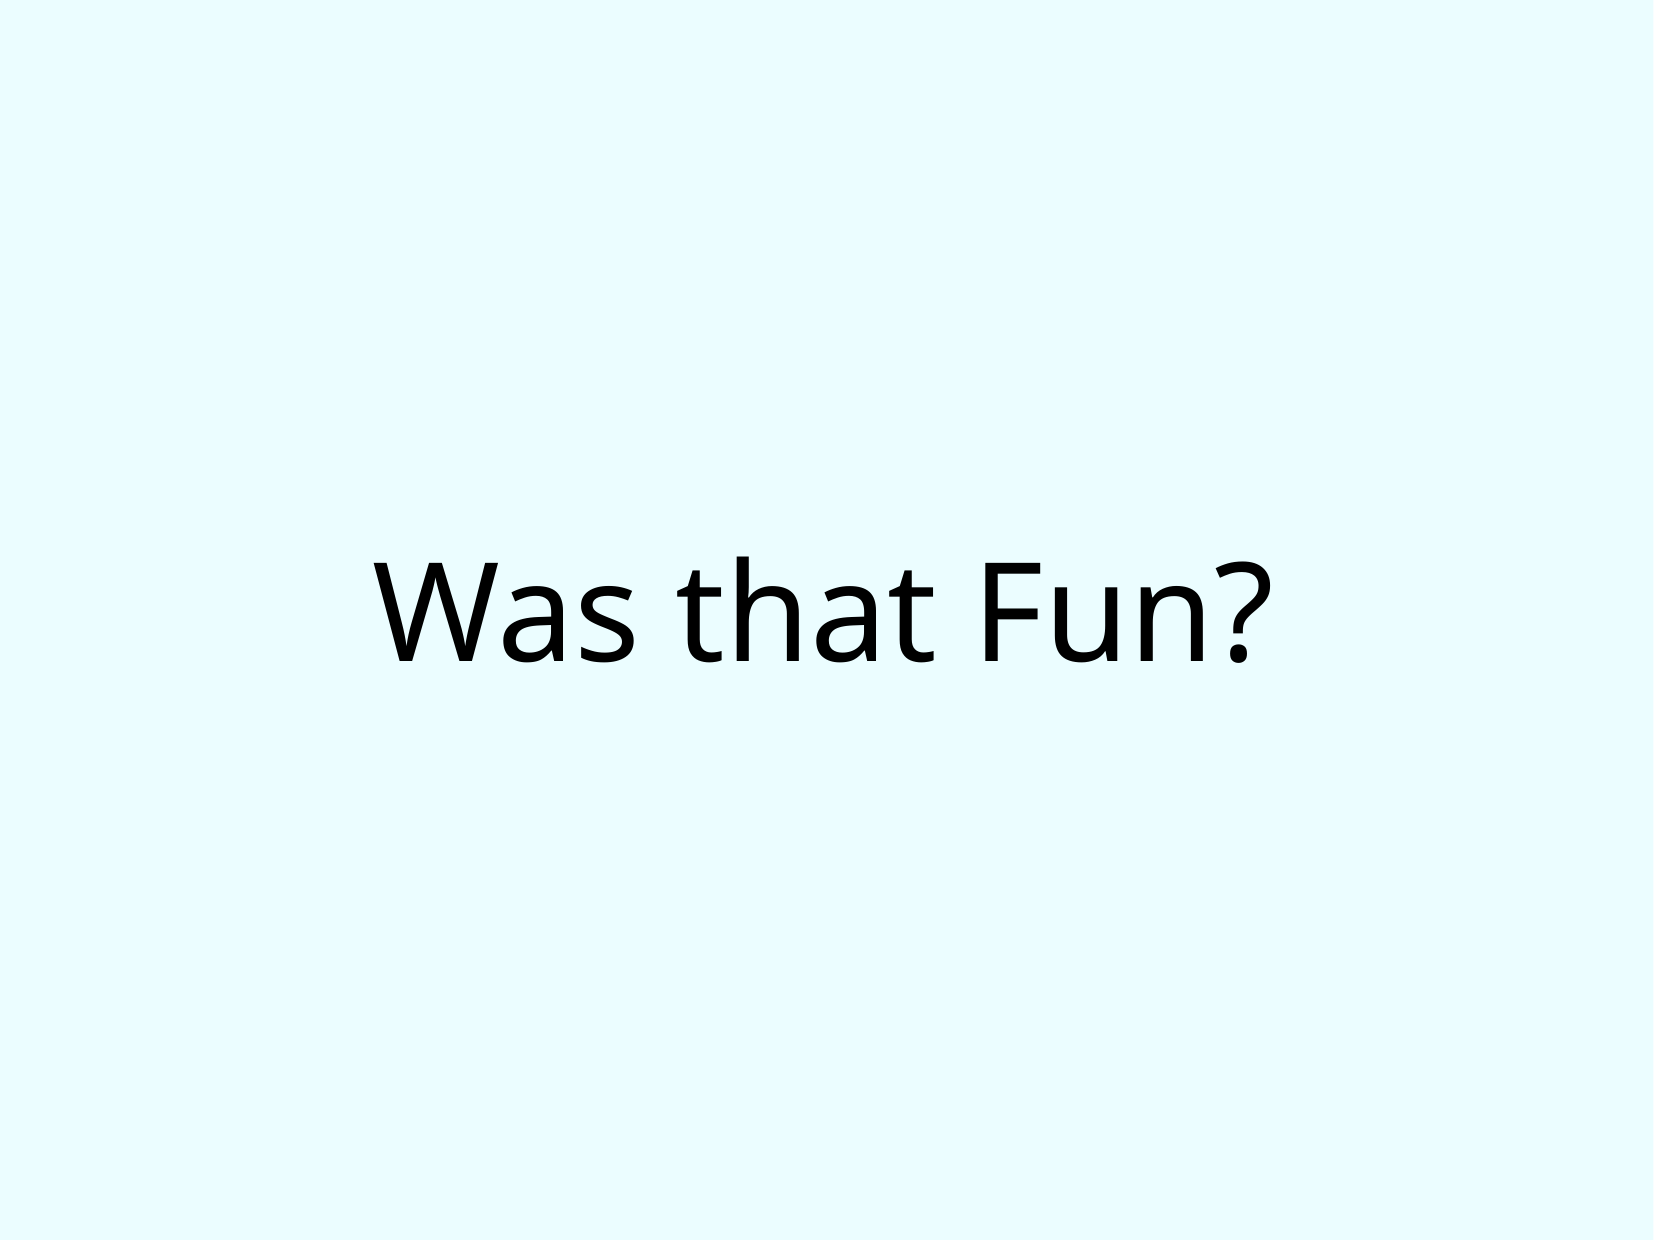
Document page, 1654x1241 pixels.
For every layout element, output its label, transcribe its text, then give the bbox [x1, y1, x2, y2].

text_box Was that Fun? [79, 0, 1568, 1229]
